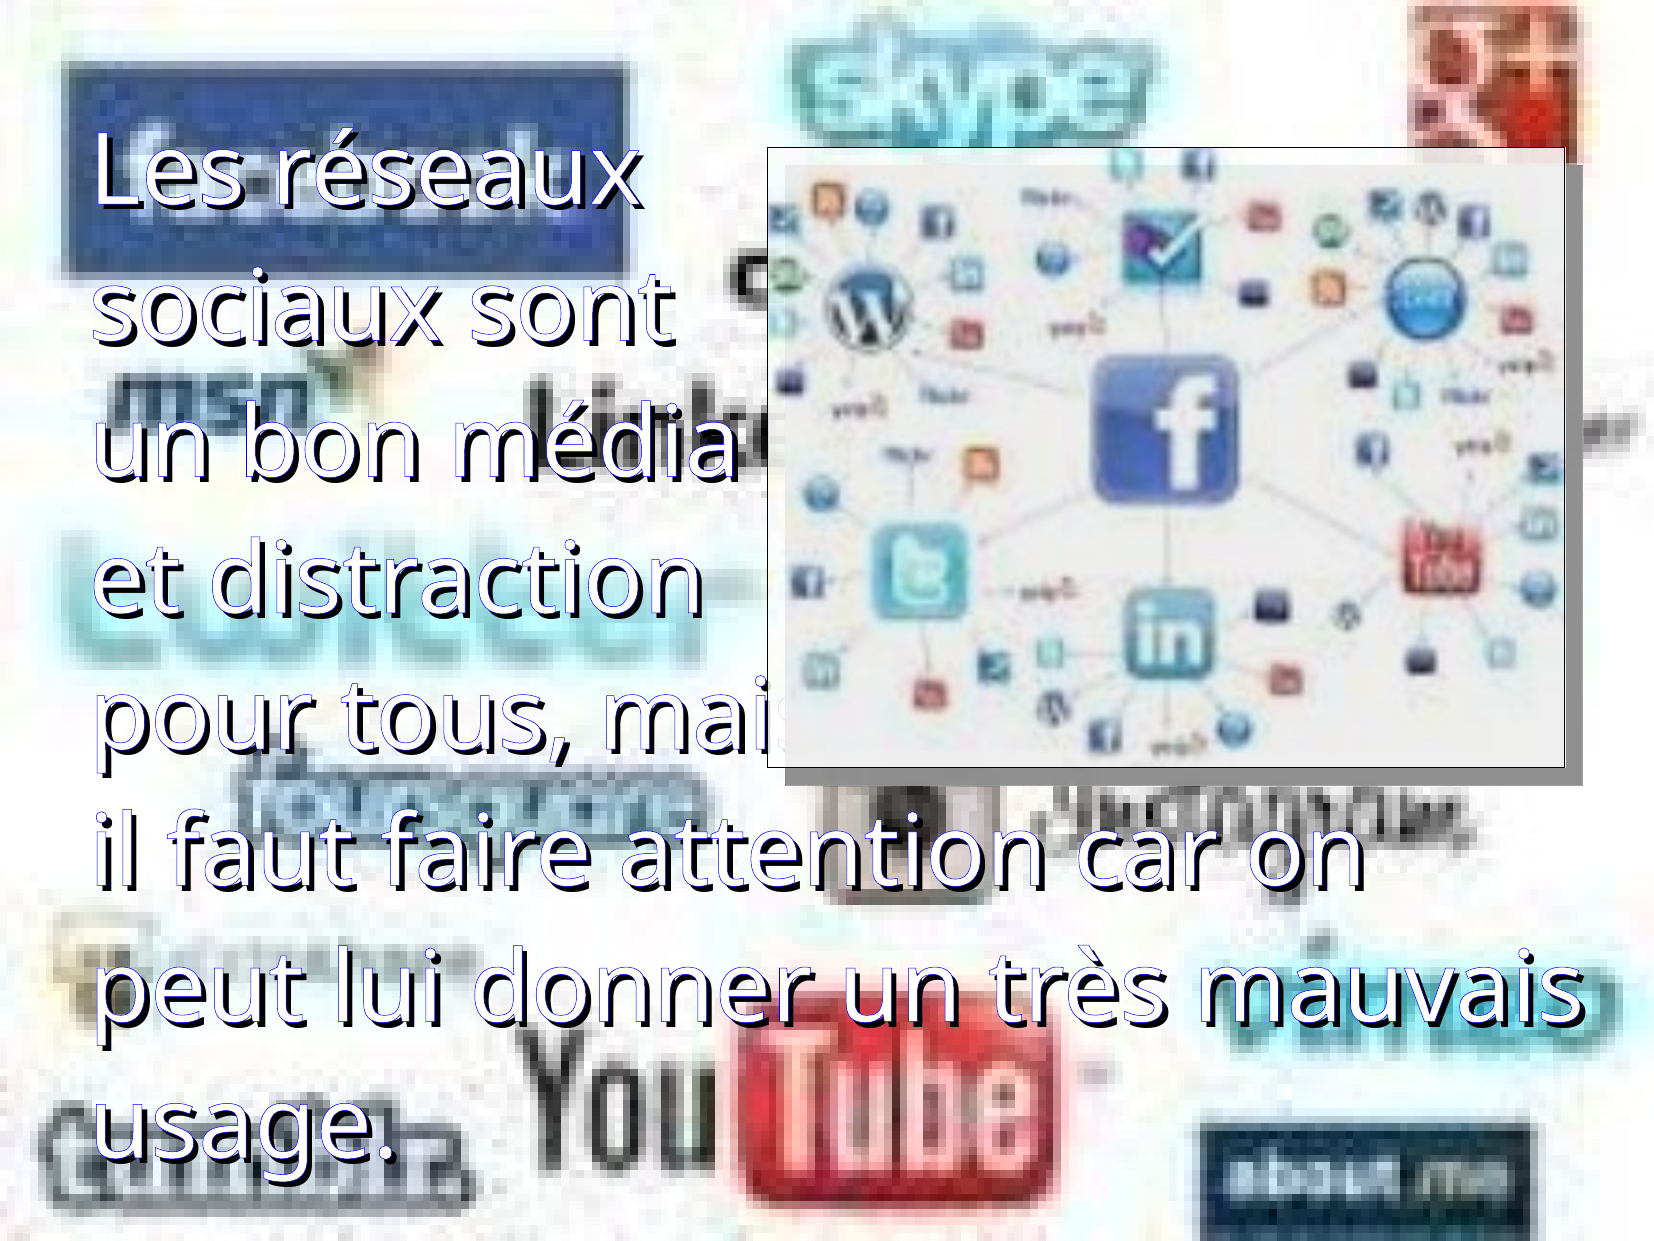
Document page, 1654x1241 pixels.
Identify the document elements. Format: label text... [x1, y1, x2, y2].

subtitle [88, 118, 1577, 1152]
title Les réseaux sociaux sont un bon média et distraction pour tous, mais il faut faire attention car on peut lui donner un très mauvais usage. [88, 102, 1595, 1182]
picture [0, 0, 1654, 1241]
